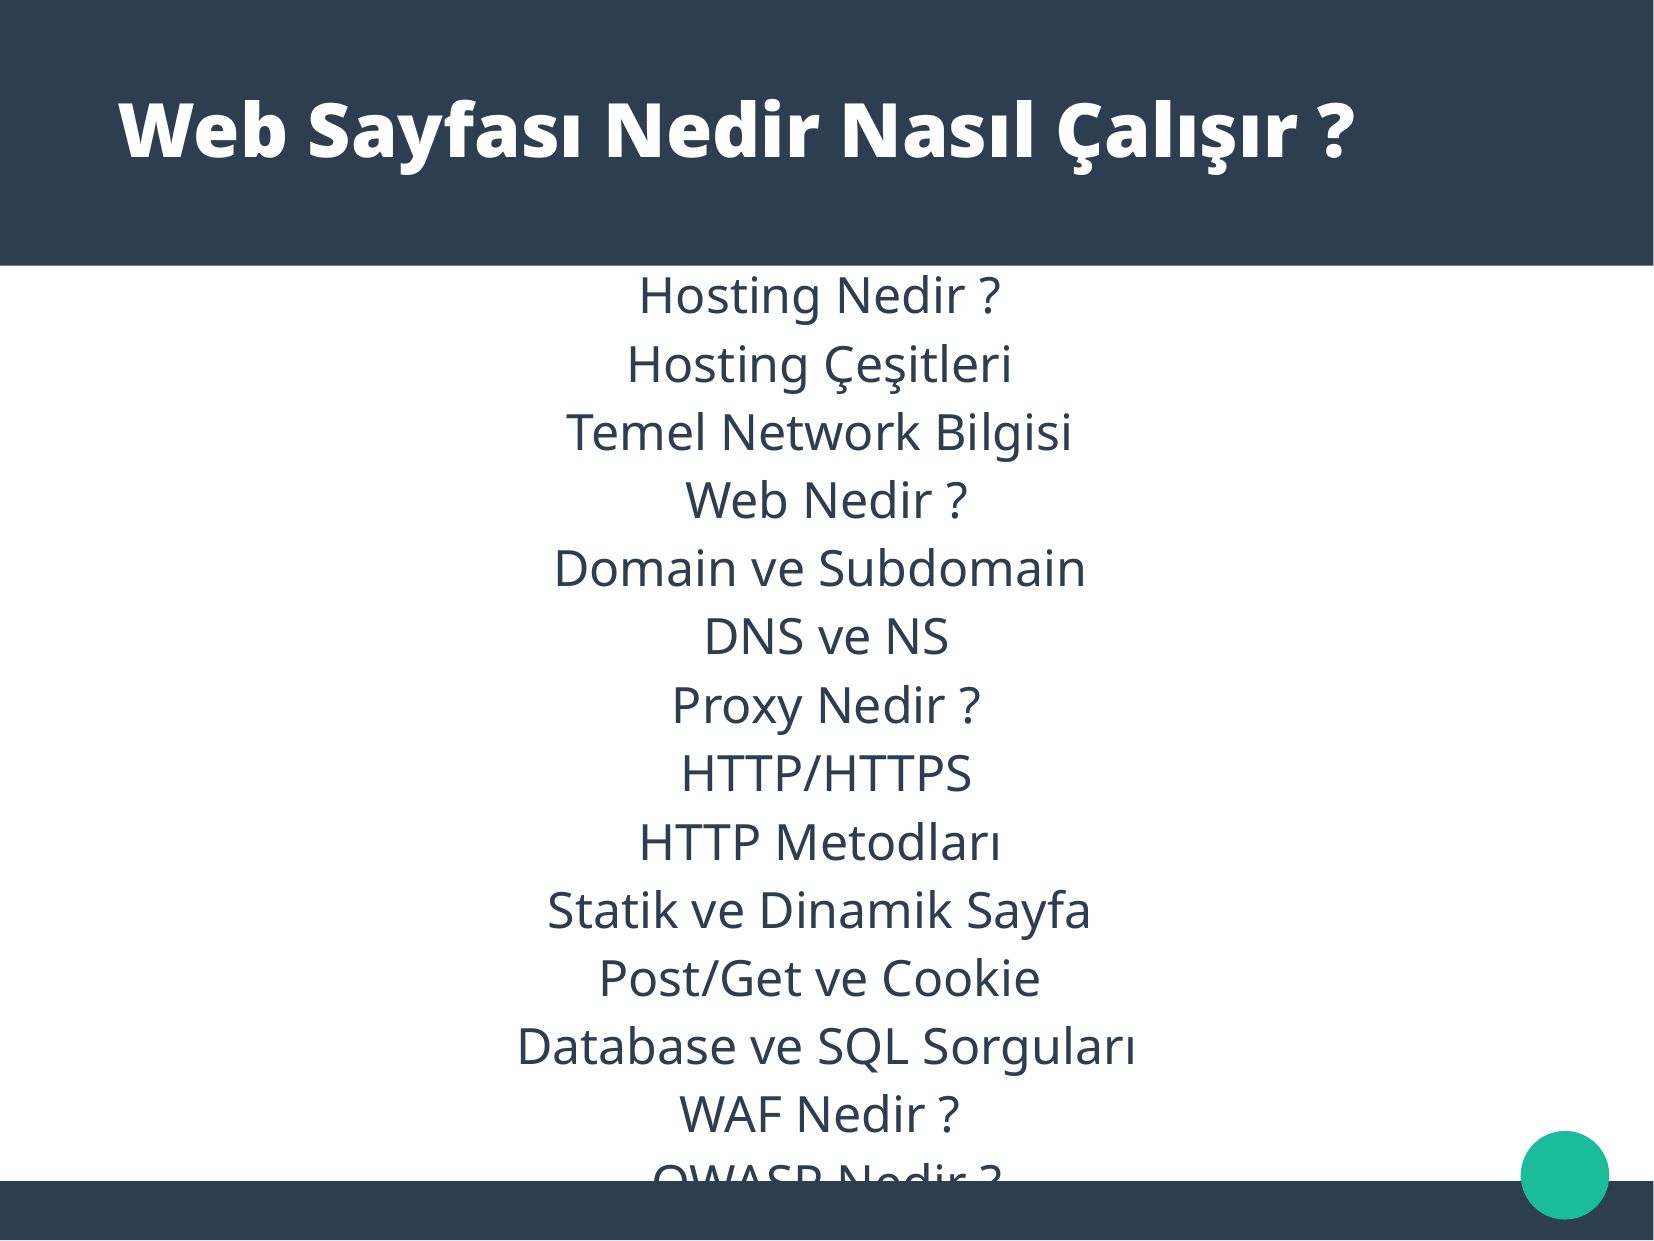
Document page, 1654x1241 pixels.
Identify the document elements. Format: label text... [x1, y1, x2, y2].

subtitle Hosting Nedir ? Hosting Çeşitleri Temel Network Bilgisi Web Nedir ? Domain ve Subdomain DNS ve NS Proxy Nedir ? HTTP/HTTPS HTTP Metodları Statik ve Dinamik Sayfa Post/Get ve Cookie Database ve SQL Sorguları WAF Nedir ? OWASP Nedir ? [59, 324, 1595, 1152]
title Web Sayfası Nedir Nasıl Çalışır ? [59, 49, 1595, 207]
